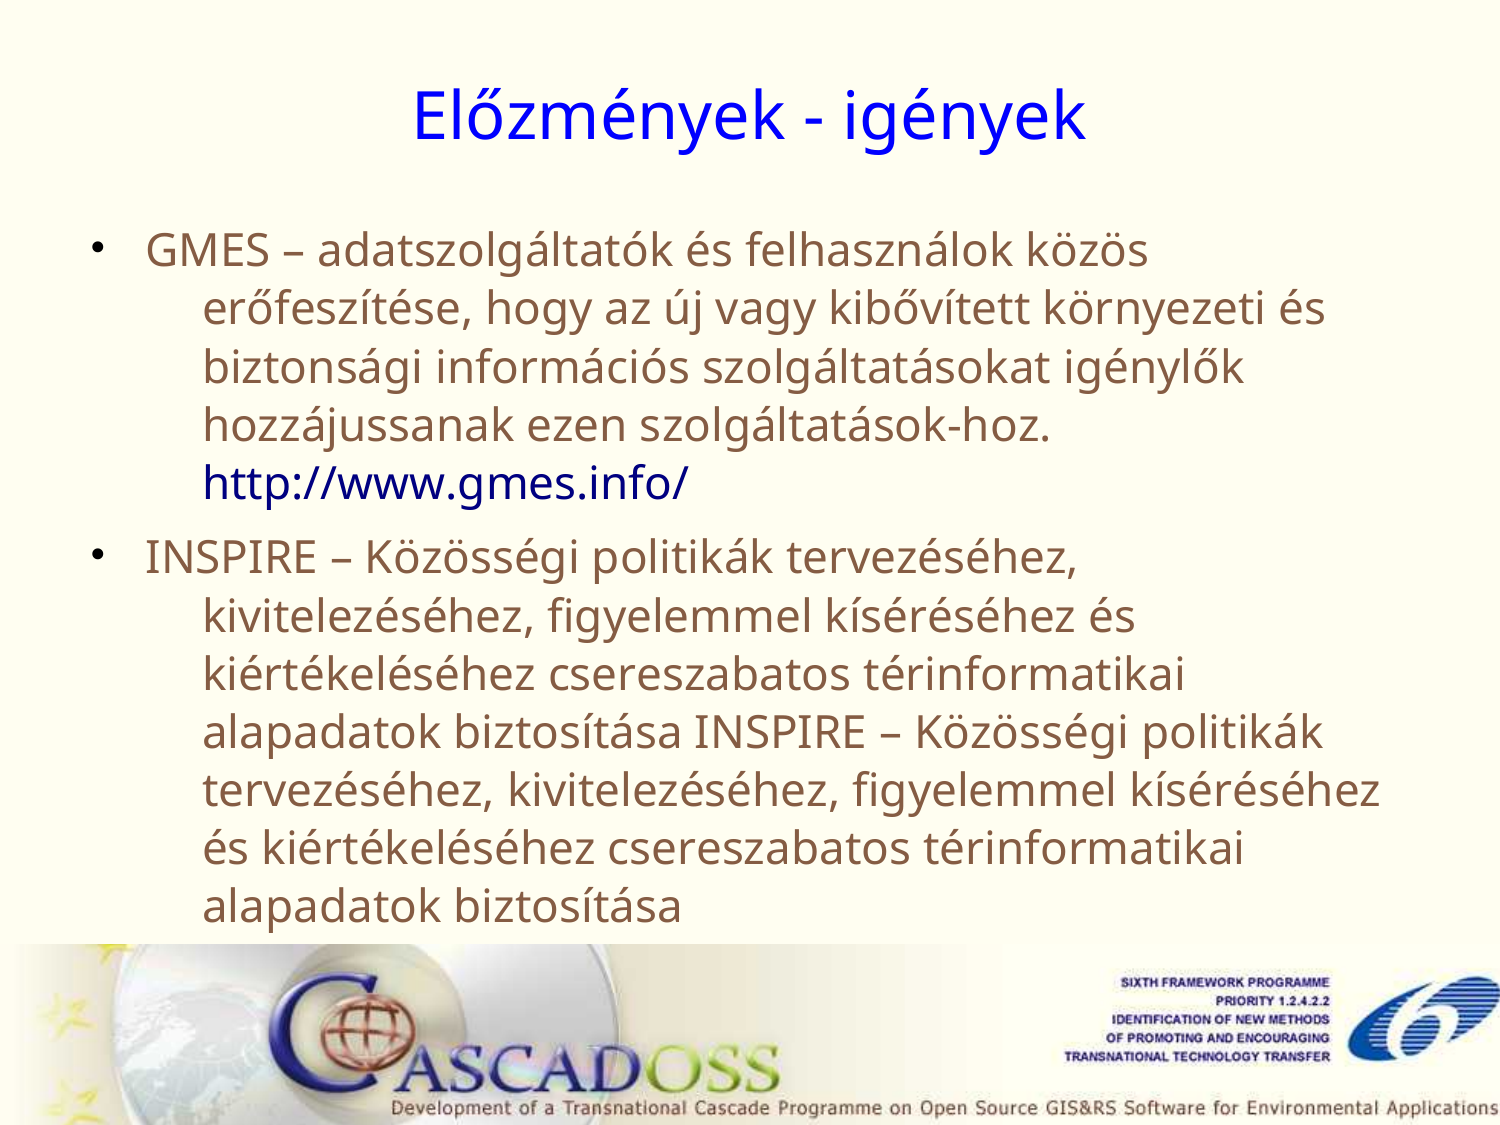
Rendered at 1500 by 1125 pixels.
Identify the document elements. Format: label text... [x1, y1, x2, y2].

list GMES – adatszolgáltatók és felhasználok közös erőfeszítése, hogy az új vagy kibővített környezeti és biztonsági információs szolgáltatásokat igénylők hozzájussanak ezen szolgáltatások-hoz. http://www.gmes.info/ INSPIRE – Közösségi politikák tervezéséhez, kivitelezéséhez, figyelemmel kíséréséhez és kiértékeléséhez csereszabatos térinformatikai alapadatok biztosítása INSPIRE – Közösségi politikák tervezéséhez, kivitelezéséhez, figyelemmel kíséréséhez és kiértékeléséhez csereszabatos térinformatikai alapadatok biztosítása [74, 208, 1425, 951]
picture [0, 944, 1500, 1125]
title Előzmények - igények [74, 20, 1425, 208]
